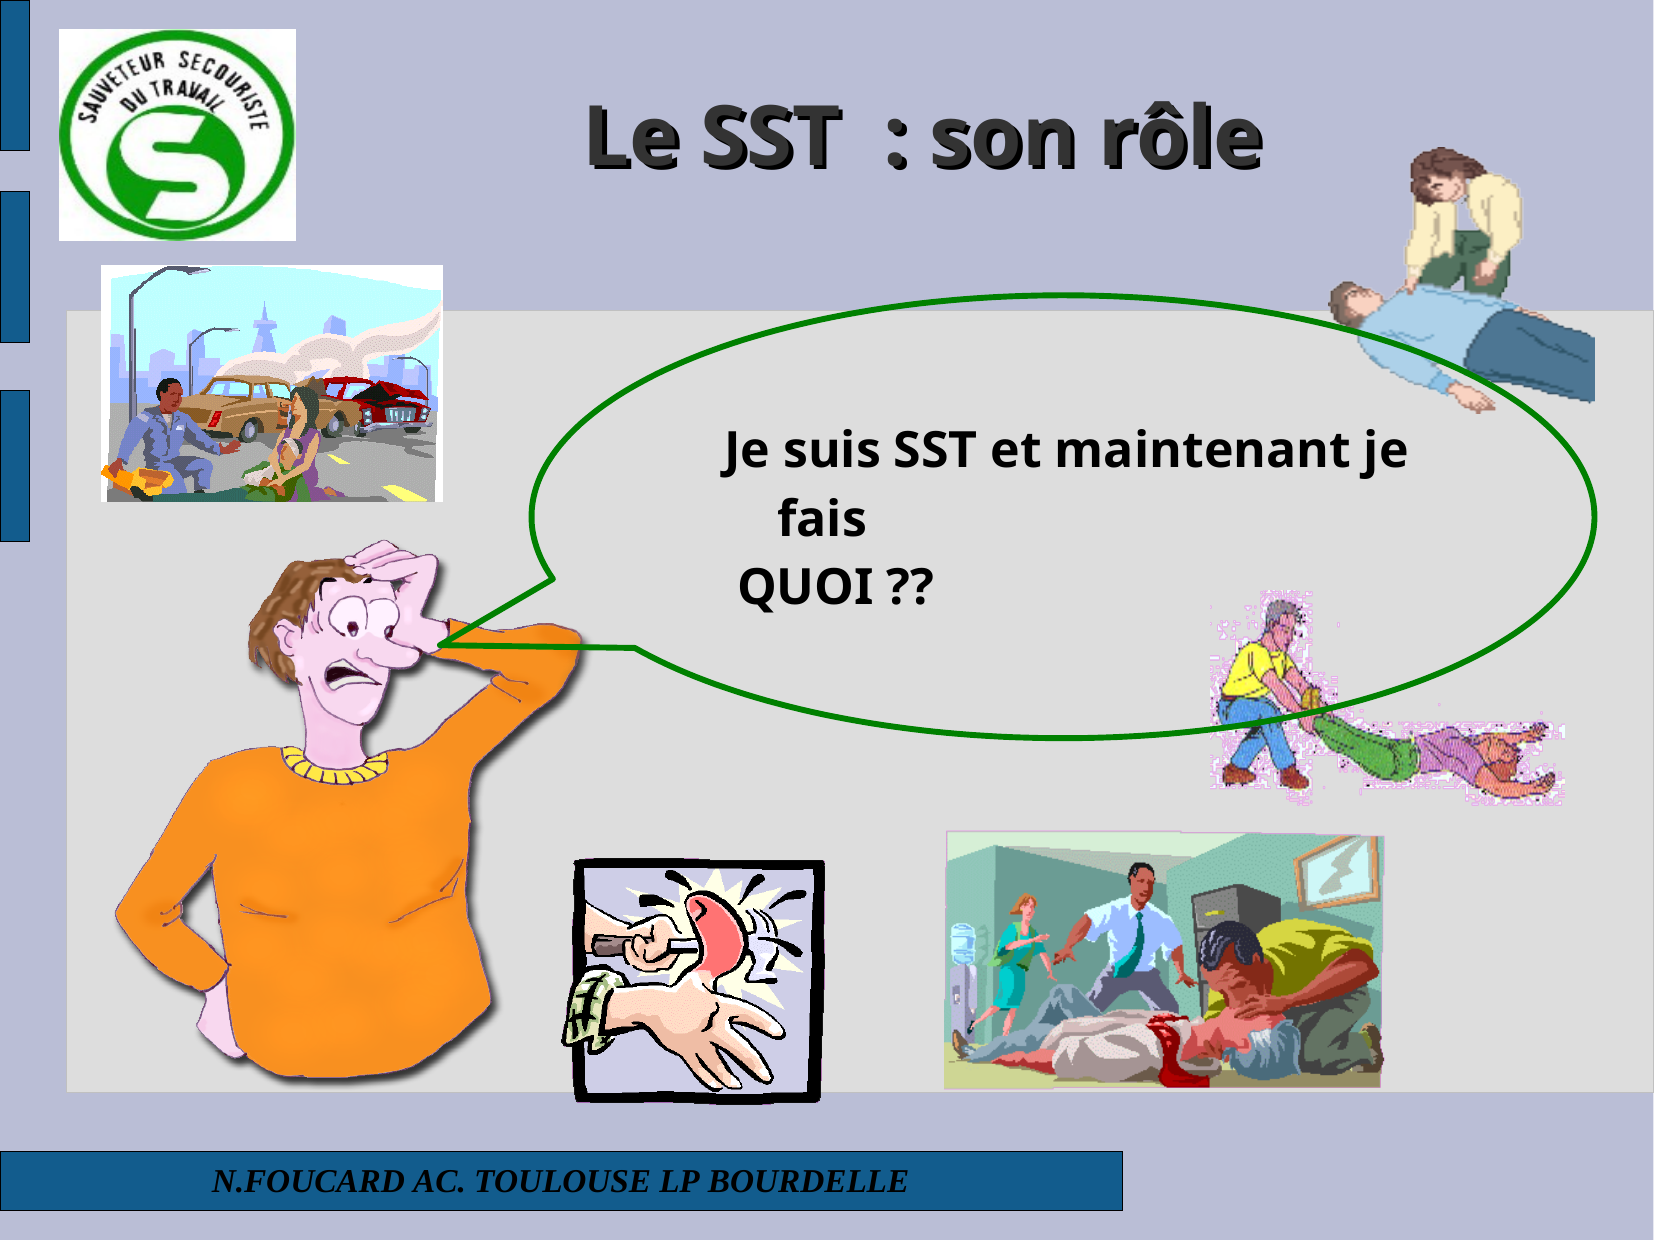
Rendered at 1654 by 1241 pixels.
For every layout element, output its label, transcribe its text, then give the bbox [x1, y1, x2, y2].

title Le SST : son rôle [295, 36, 1595, 229]
picture [1210, 591, 1565, 814]
picture [1328, 147, 1595, 414]
picture [70, 518, 827, 1107]
picture [944, 826, 1388, 1093]
picture [59, 29, 296, 241]
text_box Je suis SST et maintenant je fais QUOI ?? [439, 295, 1595, 739]
picture [101, 265, 443, 502]
